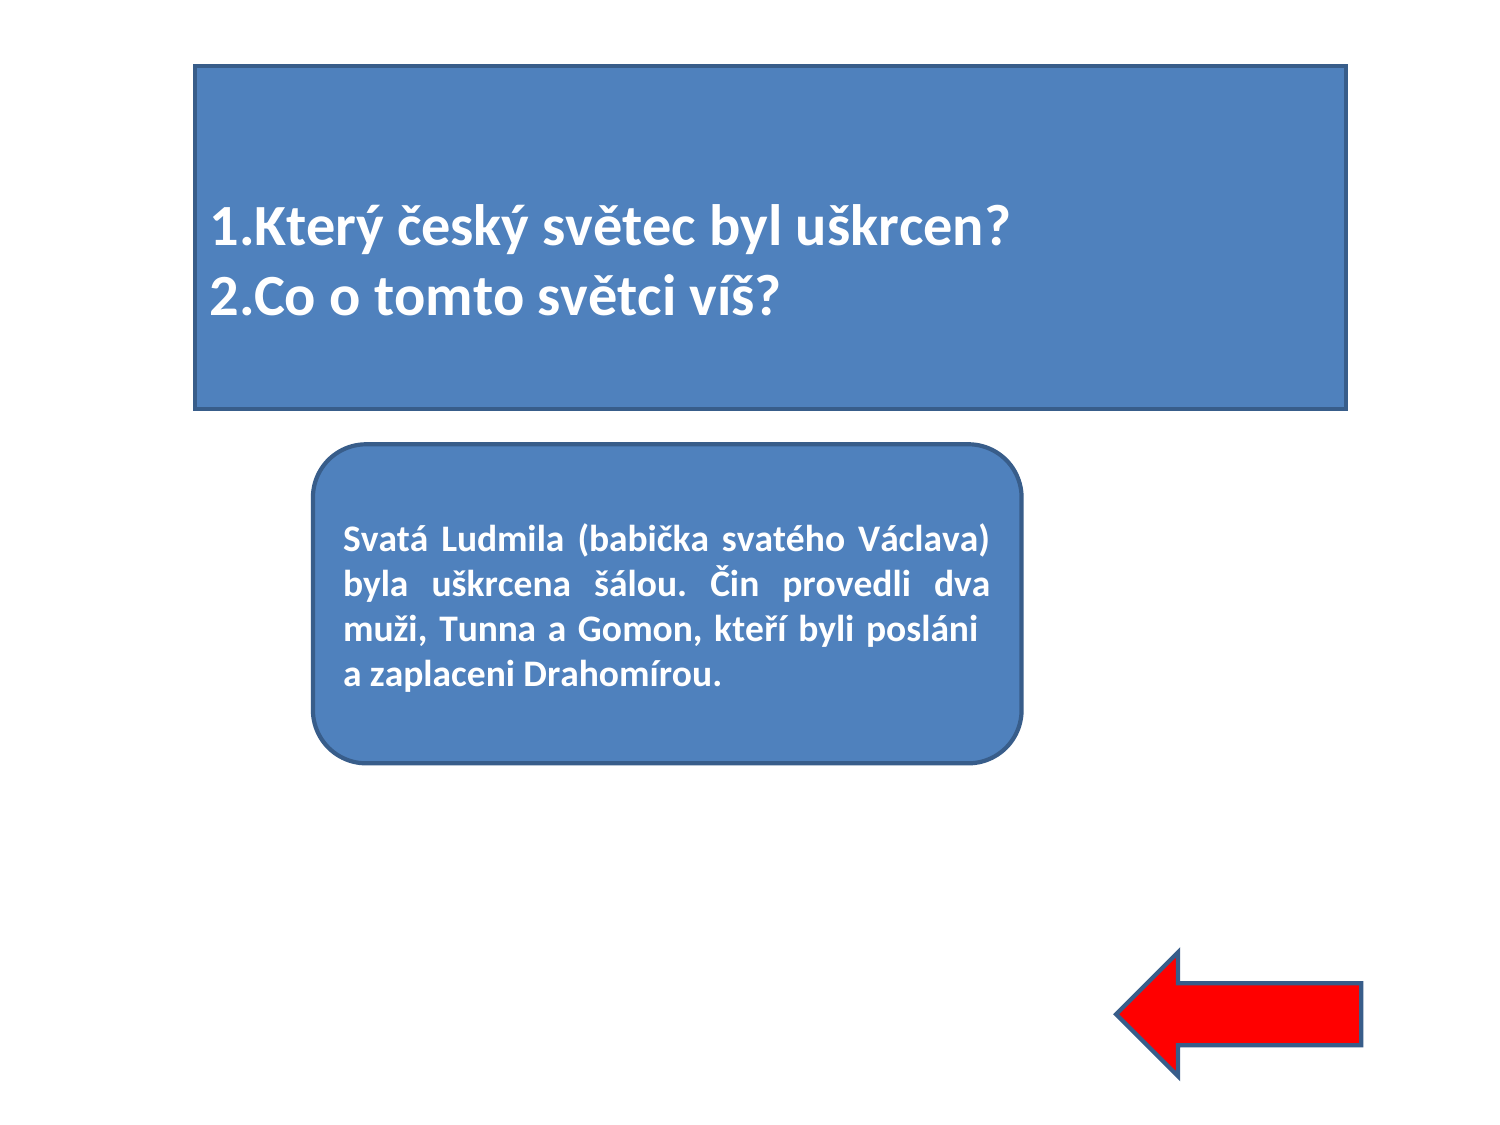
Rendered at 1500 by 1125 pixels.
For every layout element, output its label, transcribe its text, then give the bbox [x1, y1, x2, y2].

text_box [1116, 952, 1362, 1077]
text_box Svatá Ludmila (babička svatého Václava) byla uškrcena šálou. Čin provedli dva muži, Tunna a Gomon, kteří byli posláni a zaplaceni Drahomírou. [312, 444, 1022, 764]
text_box Který český světec byl uškrcen? Co o tomto světci víš? [194, 66, 1347, 409]
